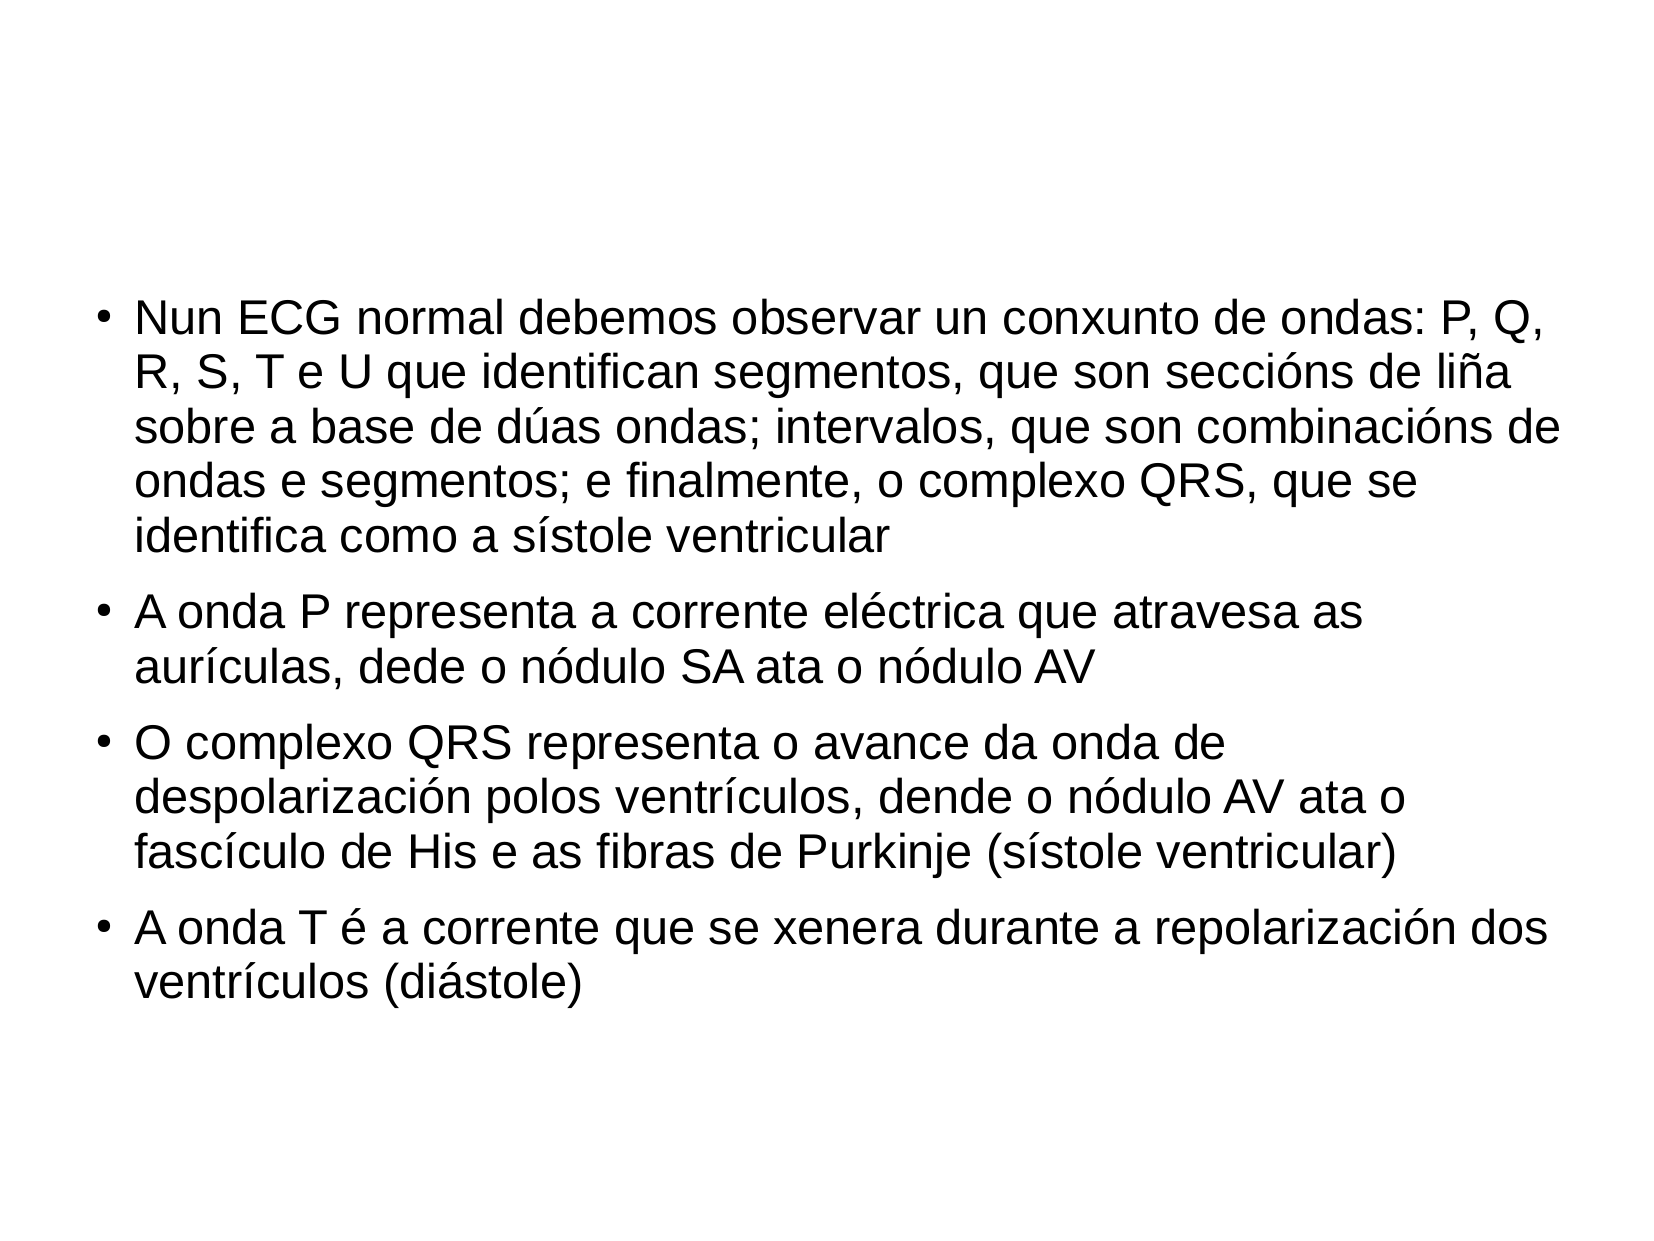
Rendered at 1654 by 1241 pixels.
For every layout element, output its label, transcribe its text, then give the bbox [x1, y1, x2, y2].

list Nun ECG normal debemos observar un conxunto de ondas: P, Q, R, S, T e U que identifican segmentos, que son seccións de liña sobre a base de dúas ondas; intervalos, que son combinacións de ondas e segmentos; e finalmente, o complexo QRS, que se identifica como a sístole ventricular A onda P representa a corrente eléctrica que atravesa as aurículas, dede o nódulo SA ata o nódulo AV O complexo QRS representa o avance da onda de despolarización polos ventrículos, dende o nódulo AV ata o fascículo de His e as fibras de Purkinje (sístole ventricular) A onda T é a corrente que se xenera durante a repolarización dos ventrículos (diástole) [82, 290, 1571, 1010]
